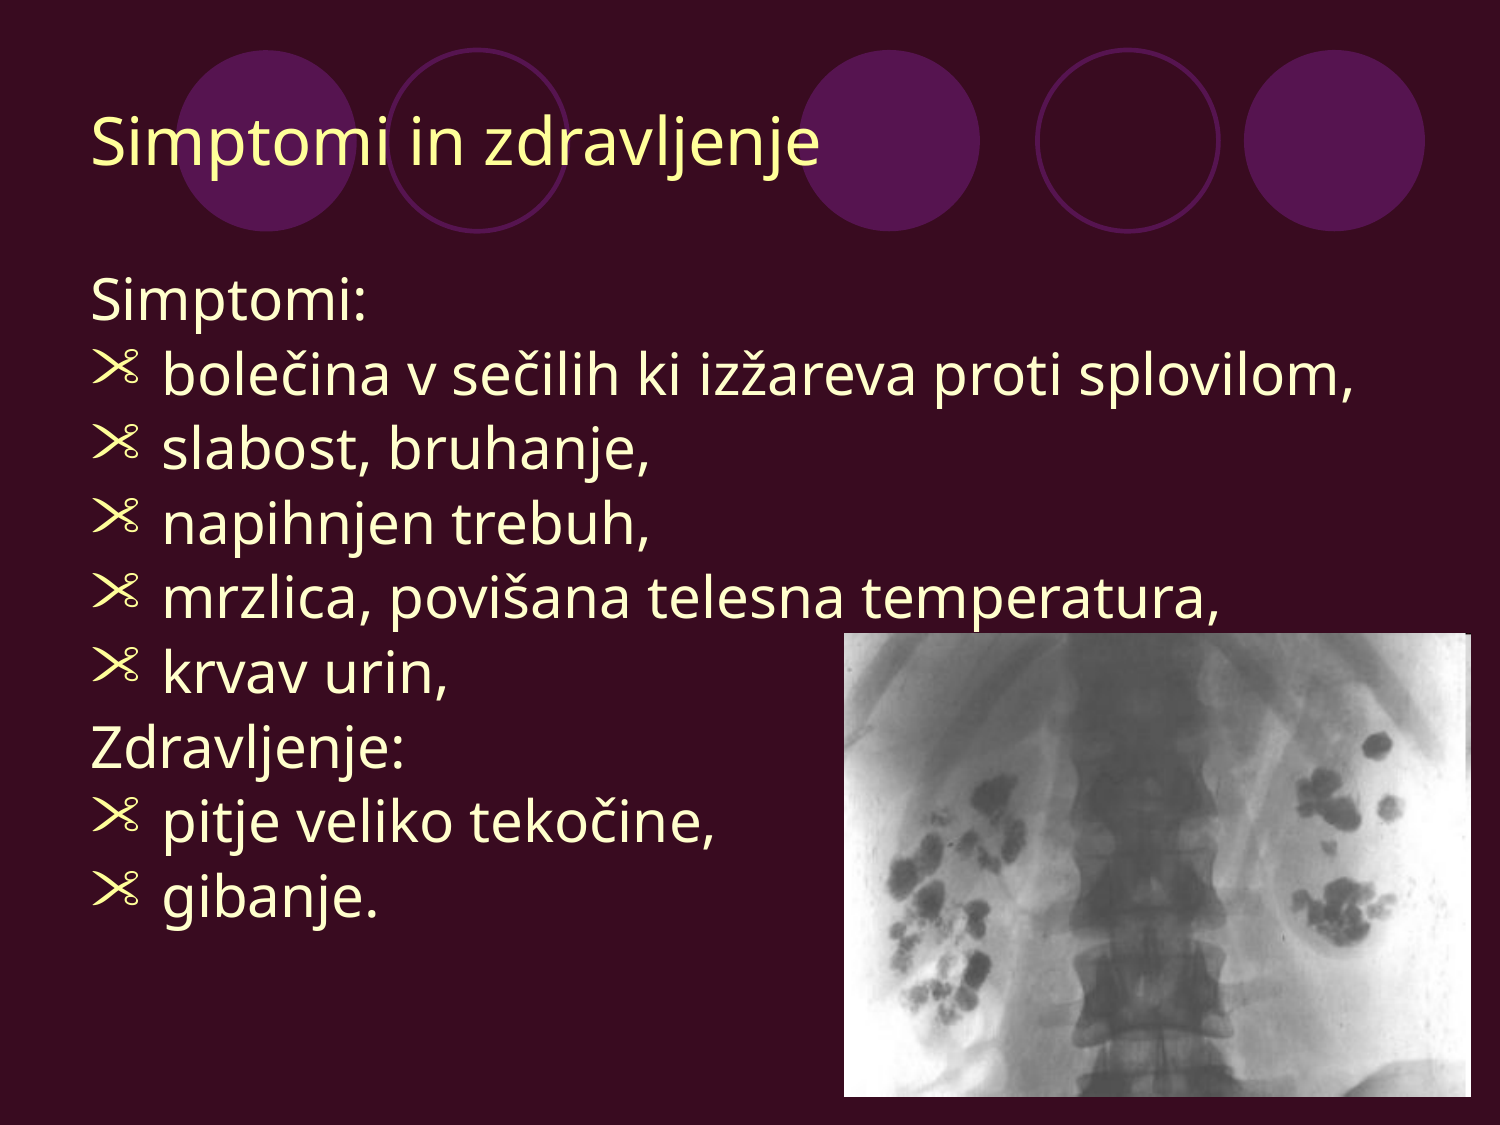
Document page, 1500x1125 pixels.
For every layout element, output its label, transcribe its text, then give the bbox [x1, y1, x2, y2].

title Simptomi in zdravljenje [75, 45, 1425, 233]
list Simptomi: bolečina v sečilih ki izžareva proti splovilom, slabost, bruhanje, napihnjen trebuh, mrzlica, povišana telesna temperatura, krvav urin, Zdravljenje: pitje veliko tekočine, gibanje. [75, 262, 1425, 1006]
picture [844, 633, 1471, 1097]
